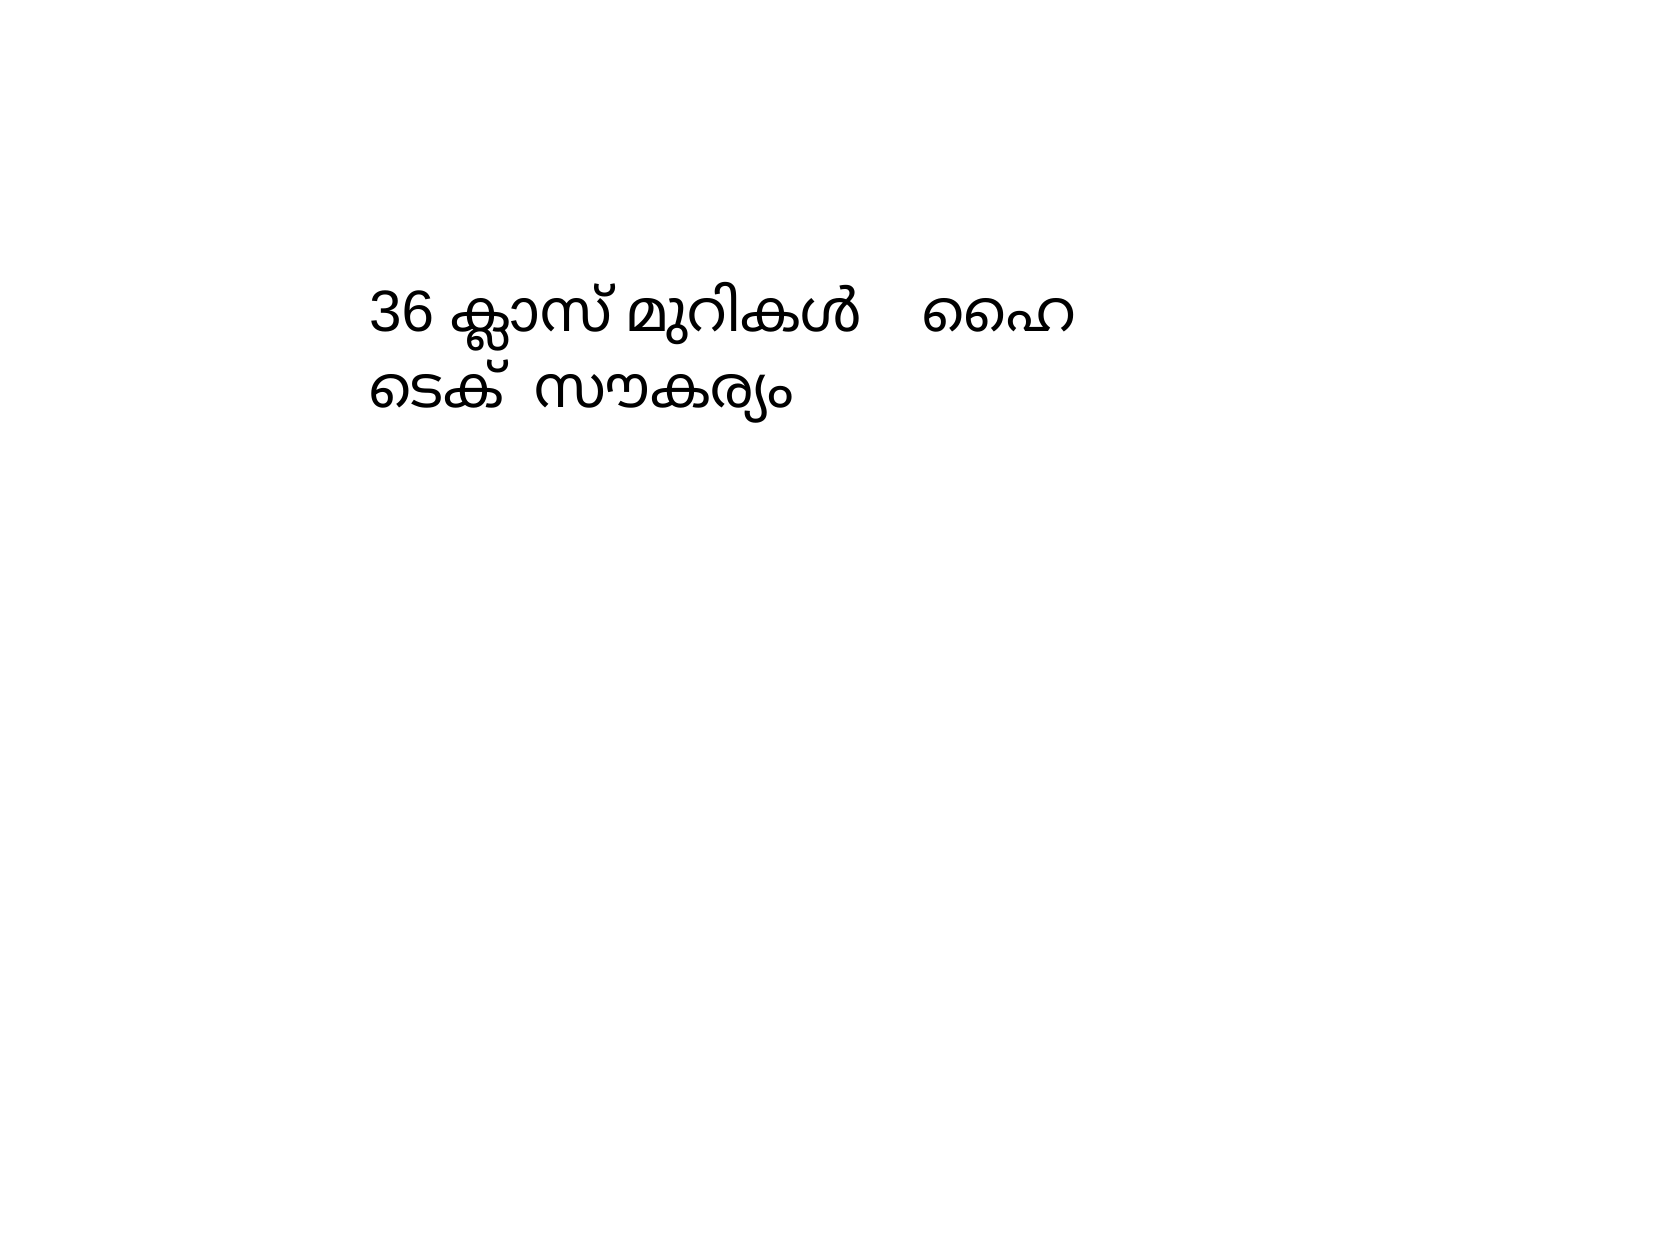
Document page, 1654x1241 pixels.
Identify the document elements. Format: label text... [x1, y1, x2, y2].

text_box 36 ക്ലാസ് മുറികൾ ഹൈ ടെക് സൗകര്യം [354, 271, 1139, 565]
